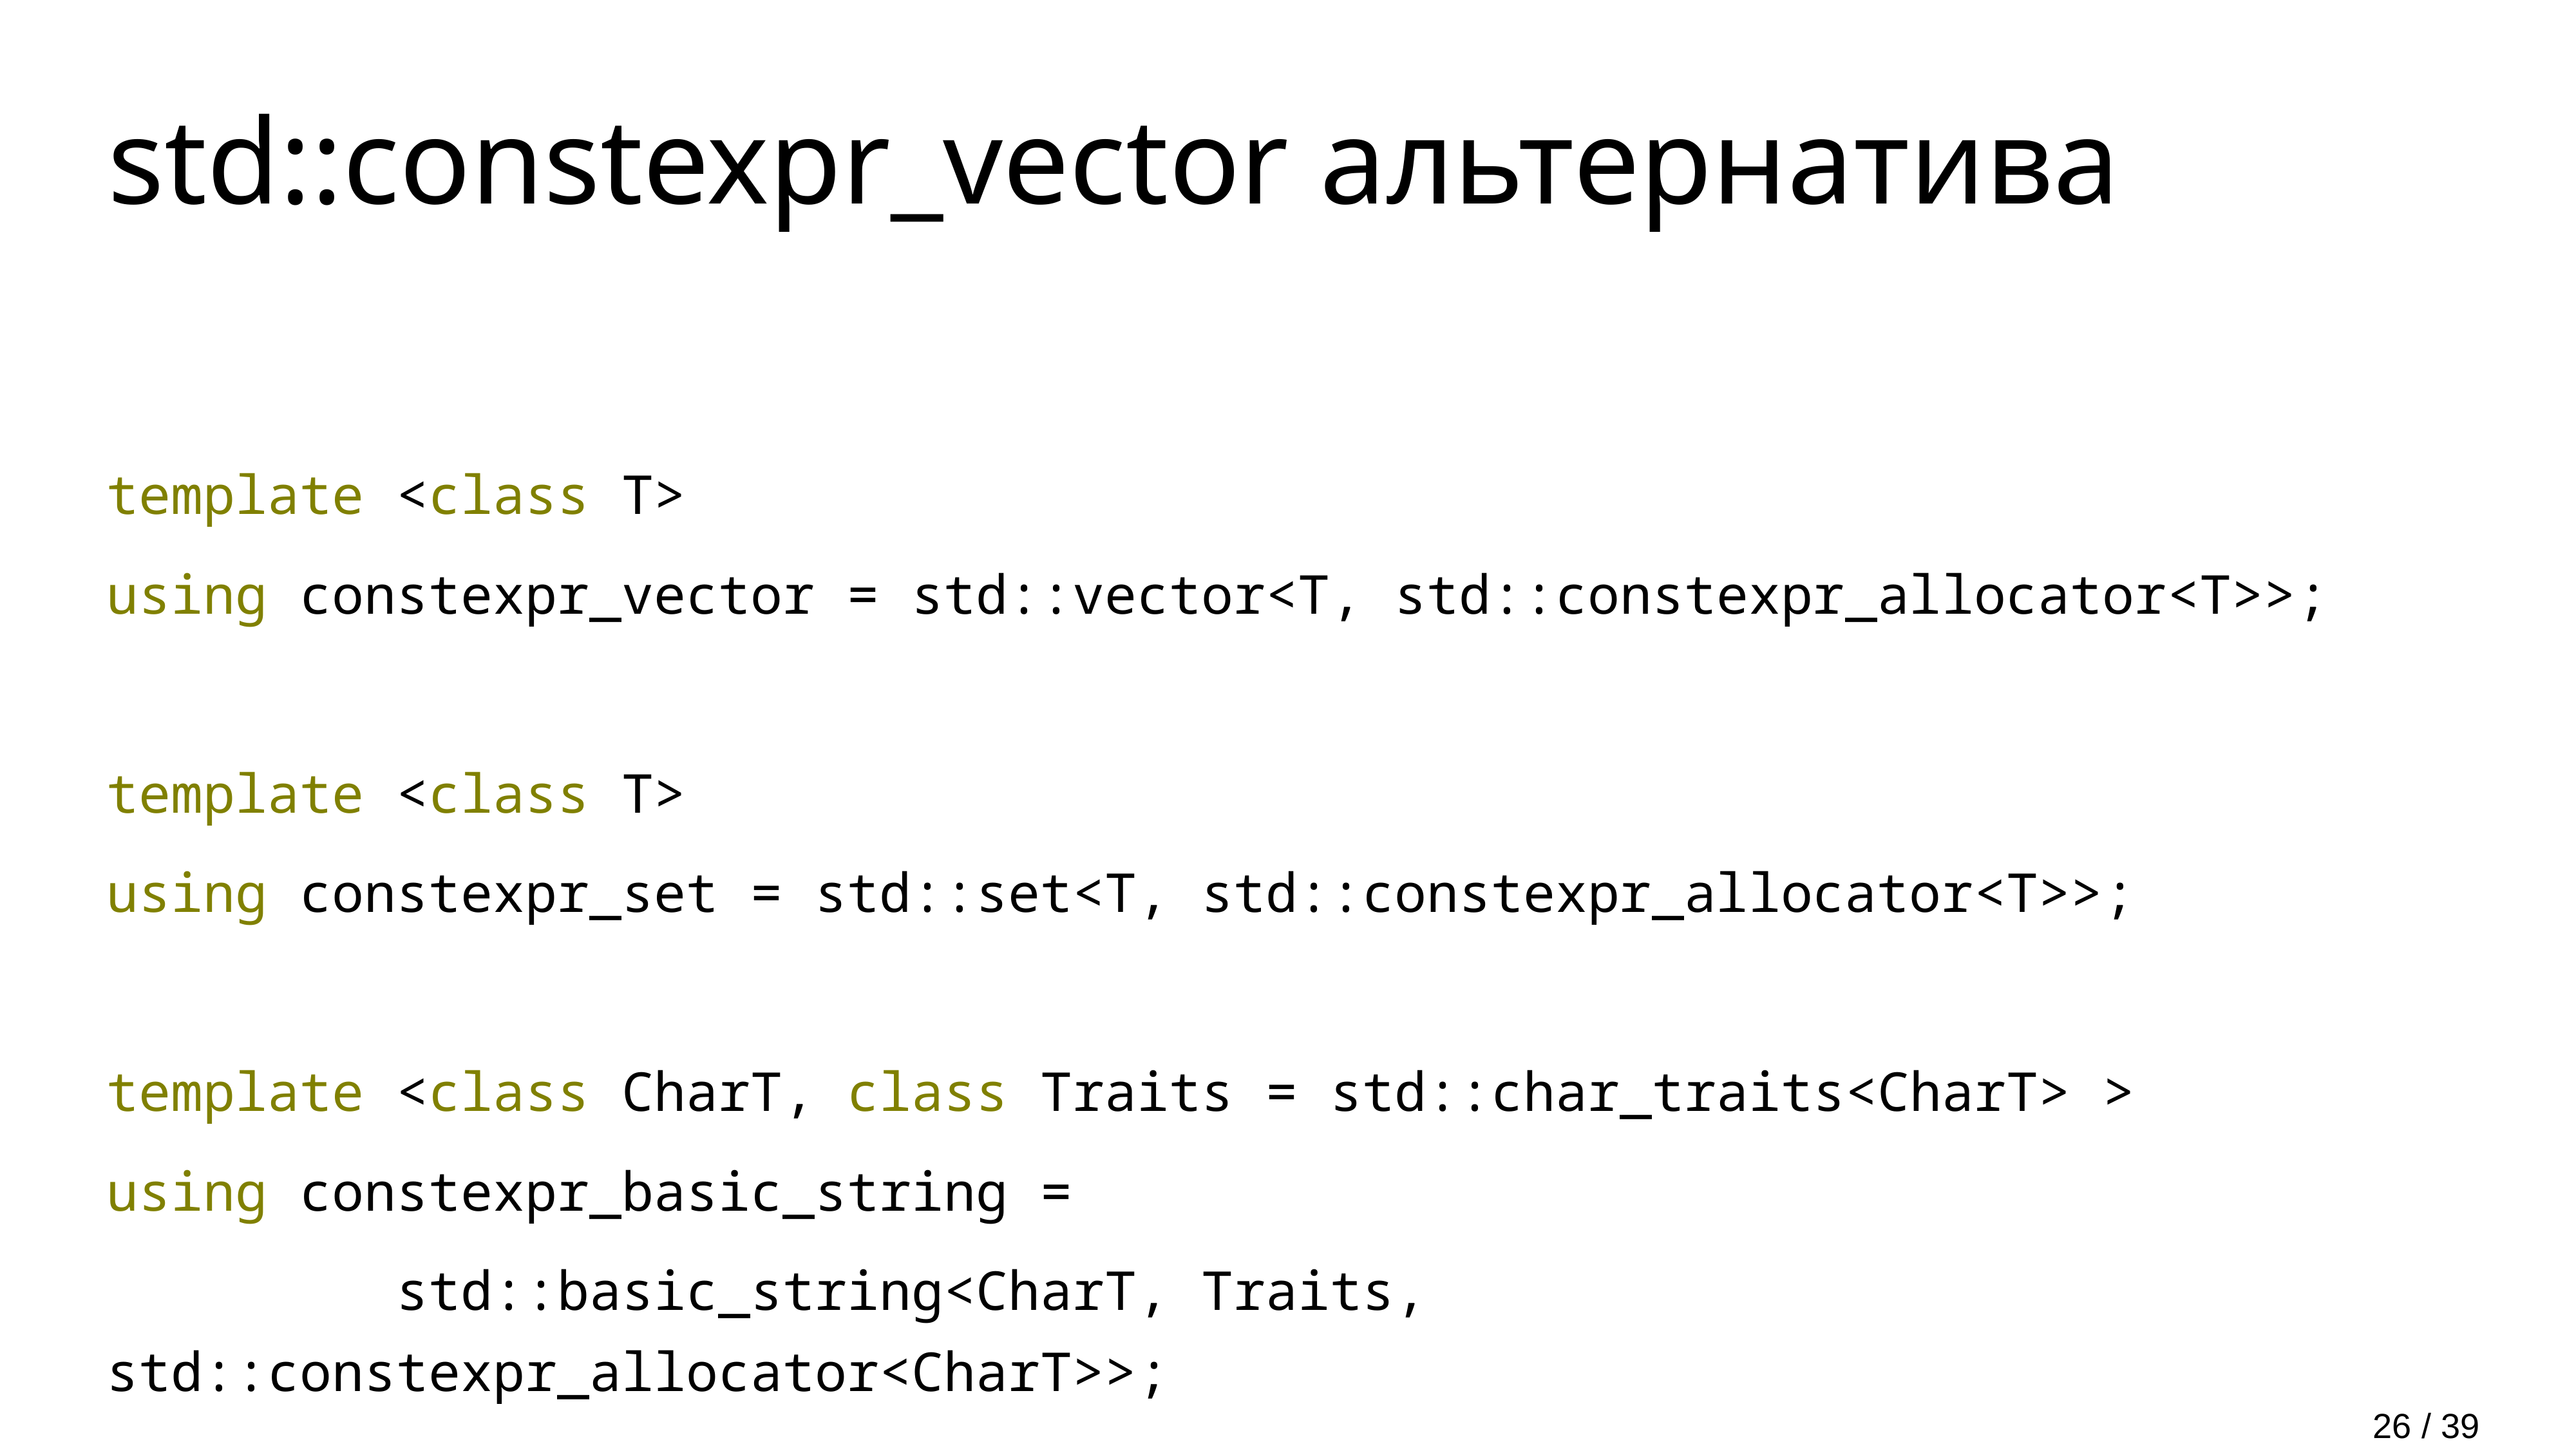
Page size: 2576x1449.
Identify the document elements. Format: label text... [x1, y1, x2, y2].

title std::constexpr_vector альтернатива [108, 80, 2468, 242]
text_box <number> / 39 [2363, 1402, 2576, 1449]
list template <class T> using constexpr_vector = std::vector<T, std::constexpr_allocator<T>>; template <class T> using constexpr_set = std::set<T, std::constexpr_allocator<T>>; template <class CharT, class Traits = std::char_traits<CharT> > using constexpr_basic_string = std::basic_string<CharT, Traits, std::constexpr_allocator<CharT>>; [0, 295, 2576, 1449]
